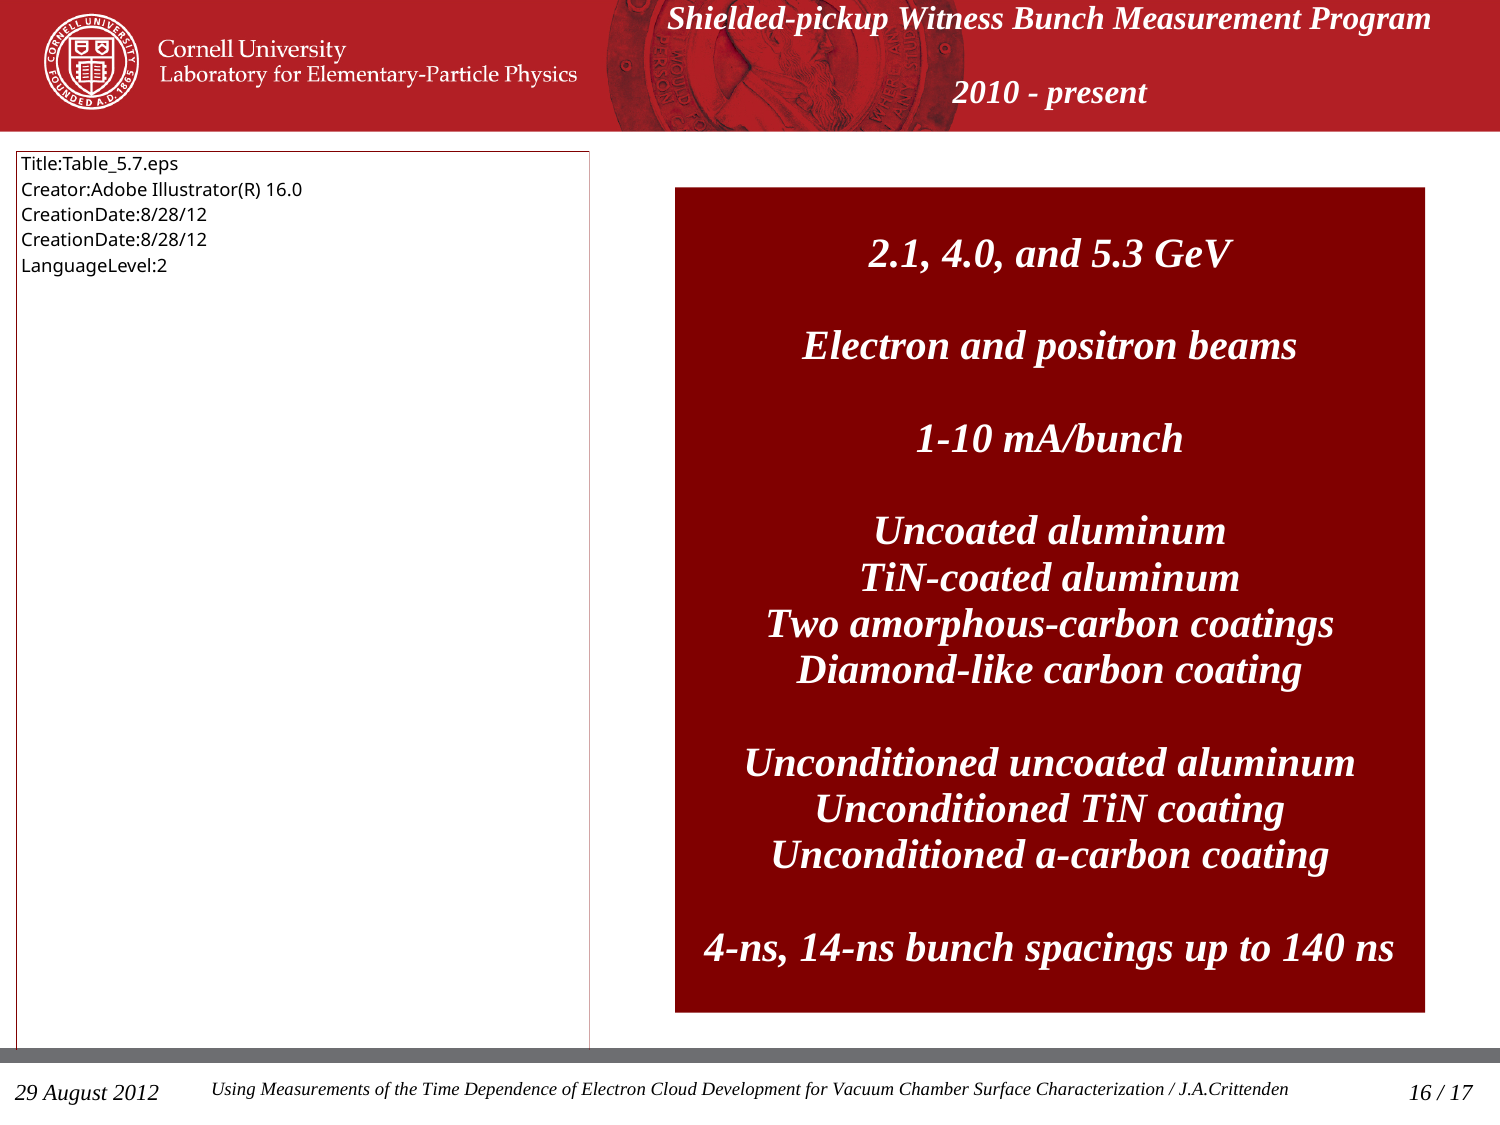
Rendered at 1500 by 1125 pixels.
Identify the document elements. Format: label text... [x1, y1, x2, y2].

text_box 2.1, 4.0, and 5.3 GeV Electron and positron beams 1-10 mA/bunch Uncoated aluminum TiN-coated aluminum Two amorphous-carbon coatings Diamond-like carbon coating Unconditioned uncoated aluminum Unconditioned TiN coating Unconditioned a-carbon coating 4-ns, 14-ns bunch spacings up to 140 ns [675, 187, 1426, 1013]
picture [0, 0, 600, 132]
picture [15, 149, 950, 1051]
text_box Shielded-pickup Witness Bunch Measurement Program 2010 - present [600, 0, 1500, 136]
